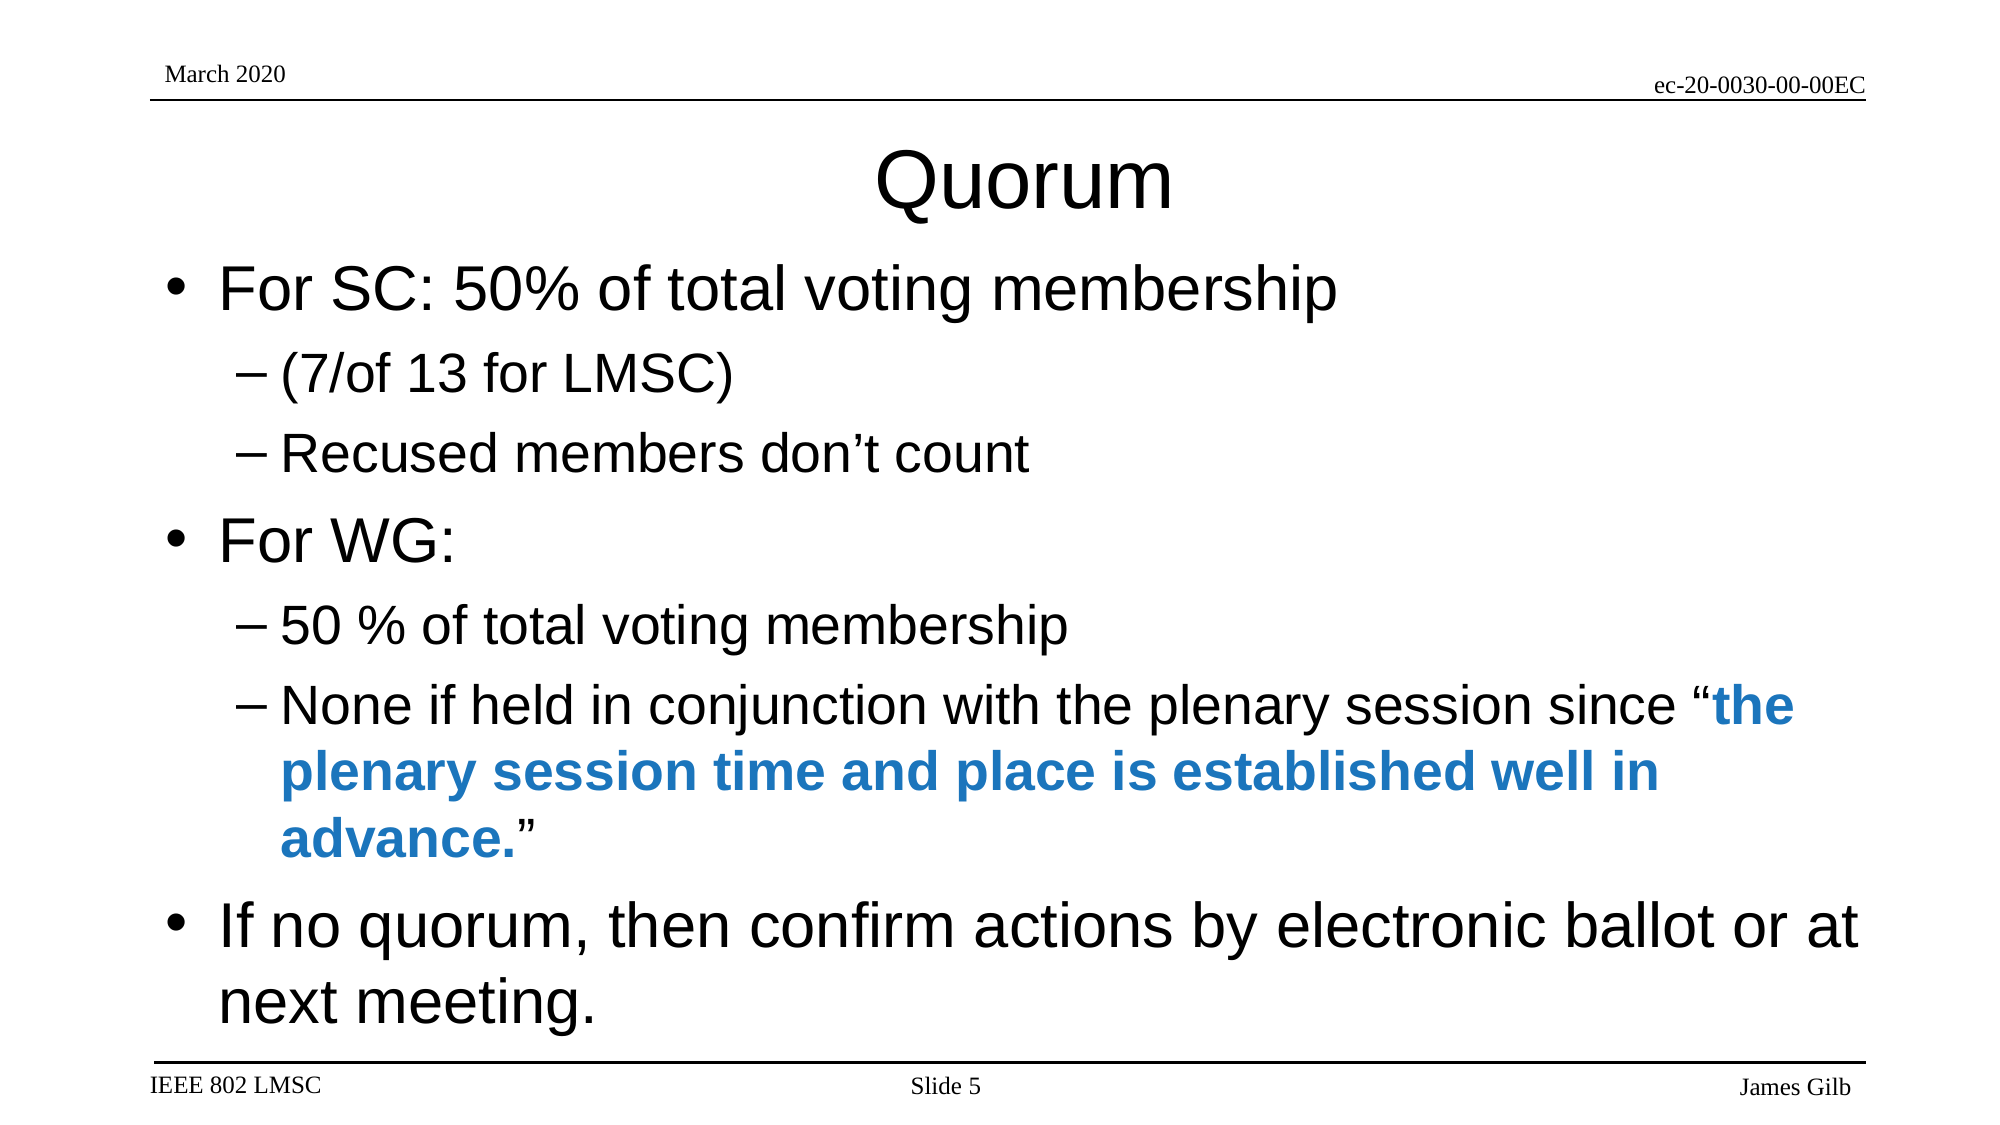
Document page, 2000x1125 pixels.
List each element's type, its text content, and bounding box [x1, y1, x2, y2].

title Quorum [149, 67, 1900, 239]
list For SC: 50% of total voting membership (7/of 13 for LMSC) Recused members don’t count For WG: 50 % of total voting membership None if held in conjunction with the plenary session since “the plenary session time and place is established well in advance.” If no quorum, then confirm actions by electronic ballot or at next meeting. [149, 239, 1900, 1051]
